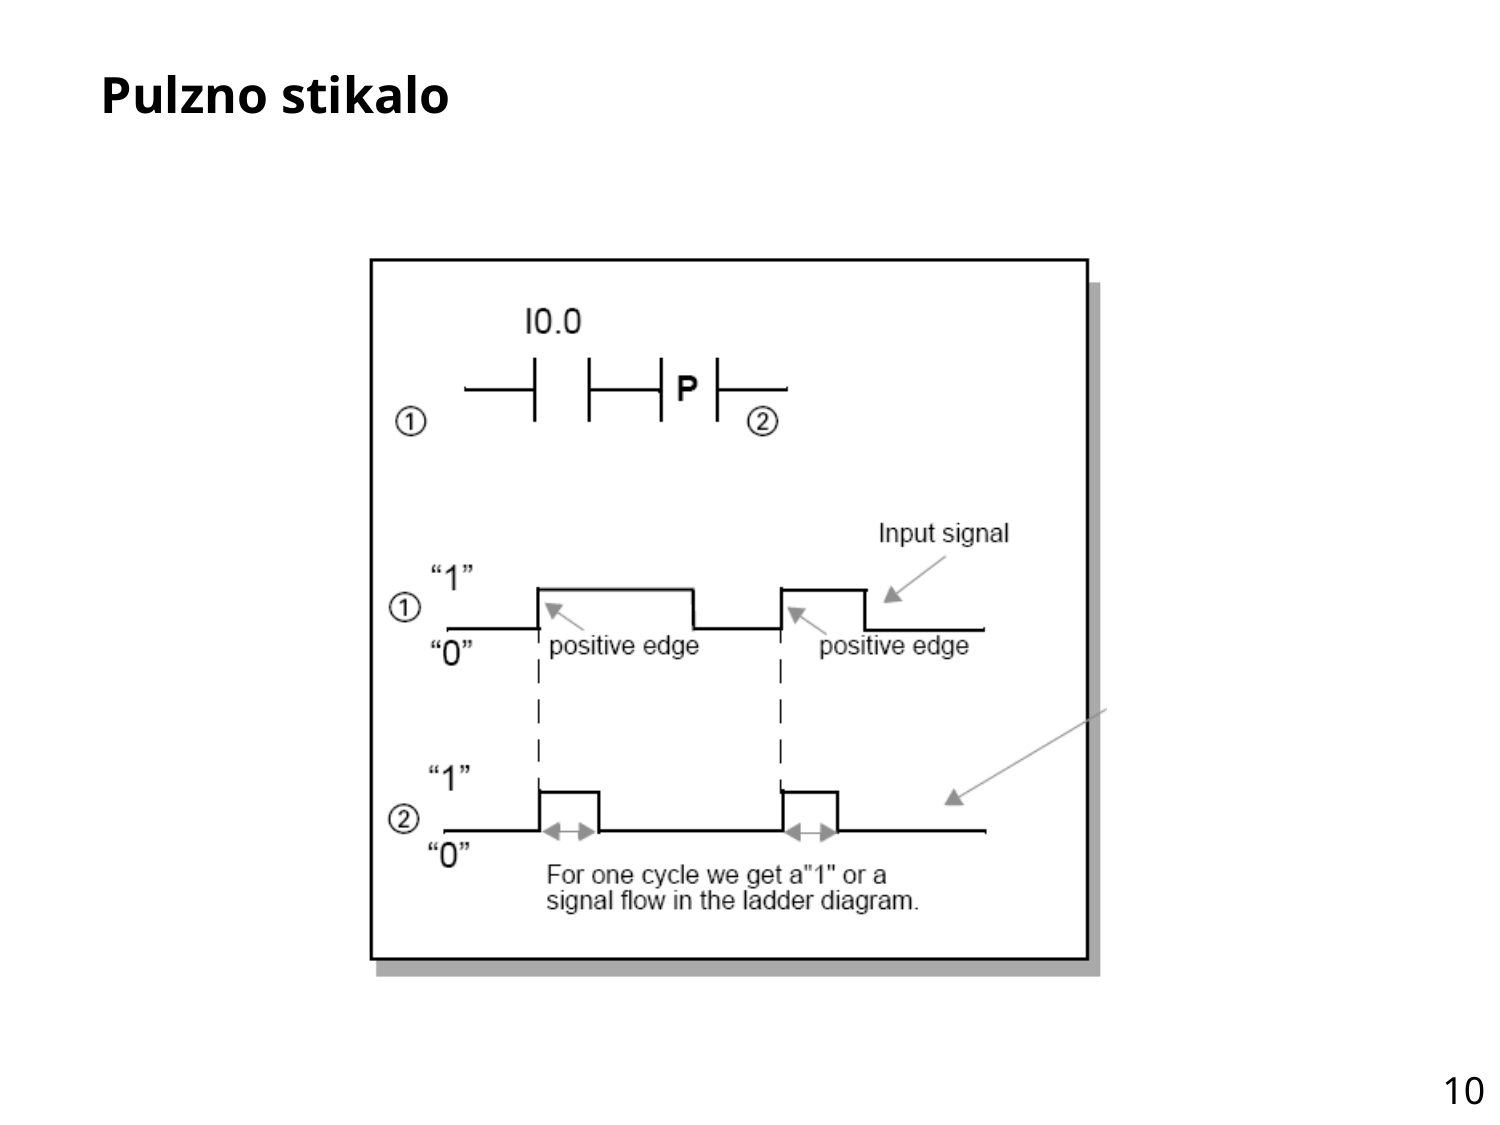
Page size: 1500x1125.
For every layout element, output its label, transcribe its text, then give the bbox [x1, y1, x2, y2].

picture [362, 249, 1107, 985]
text_box Pulzno stikalo [86, 55, 466, 131]
